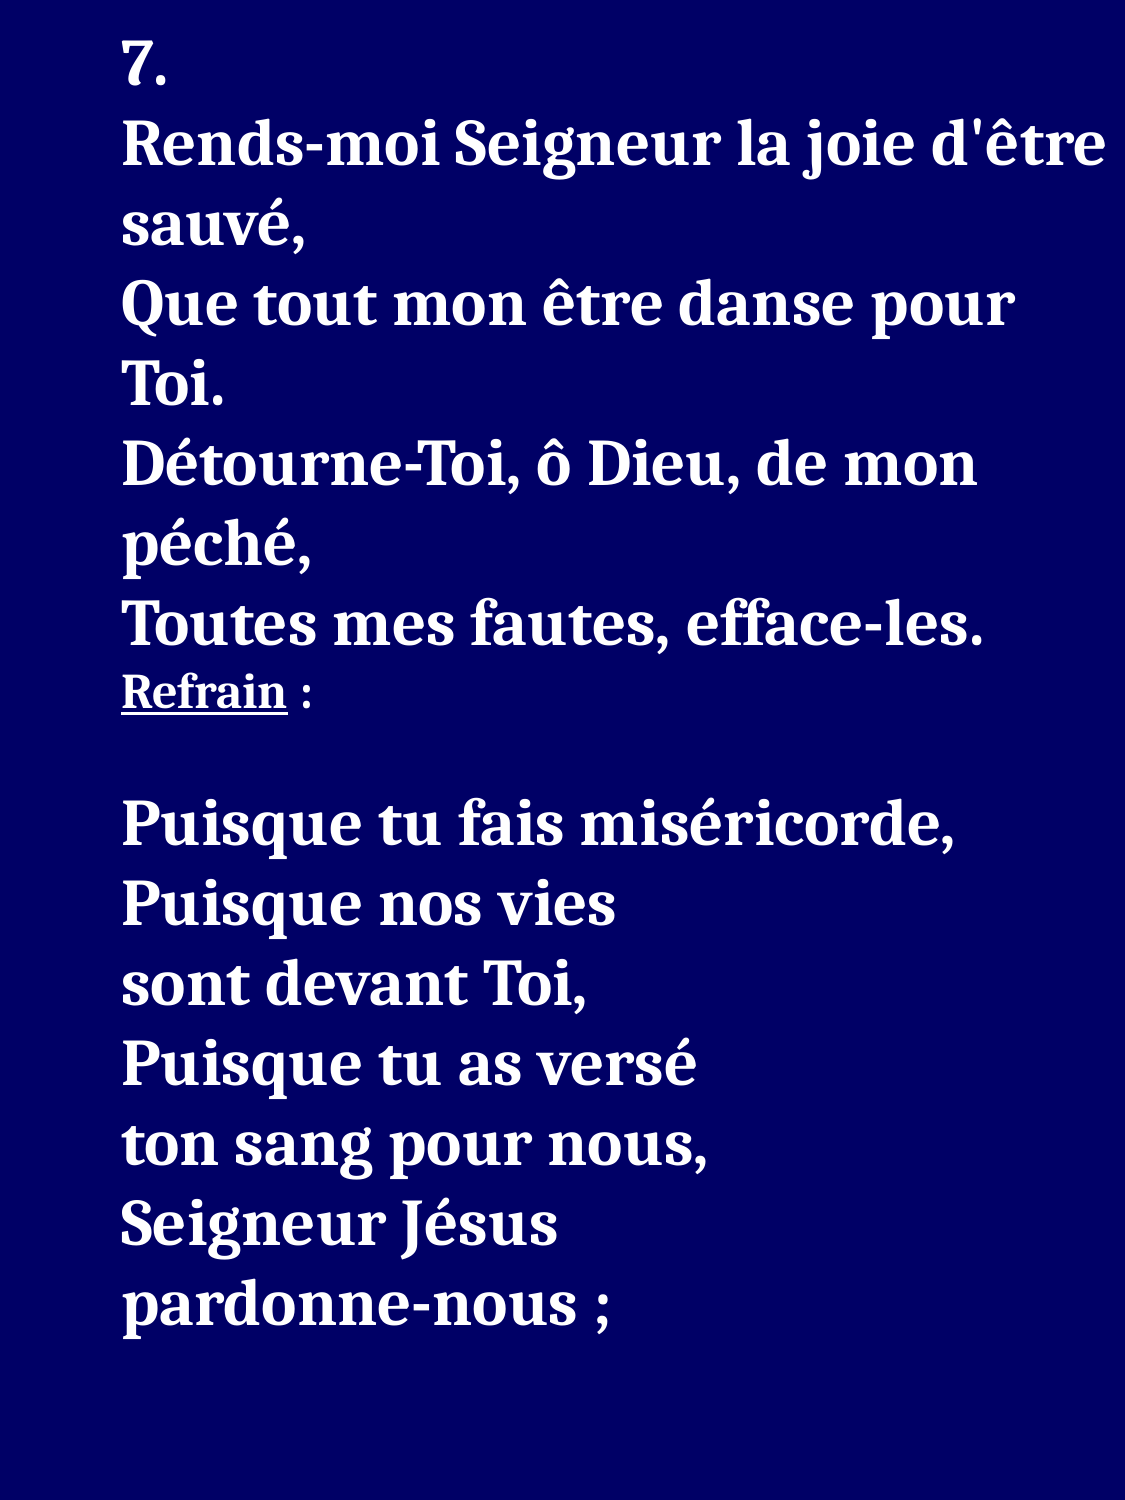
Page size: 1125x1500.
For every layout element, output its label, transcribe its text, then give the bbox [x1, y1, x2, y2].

text_box 7. Rends-moi Seigneur la joie d'être sauvé, Que tout mon être danse pour Toi. Détourne-Toi, ô Dieu, de mon péché, Toutes mes fautes, efface-les. Refrain : Puisque tu fais miséricorde, Puisque nos vies sont devant Toi, Puisque tu as versé ton sang pour nous, Seigneur Jésus pardonne-nous ; [106, 11, 1125, 1193]
